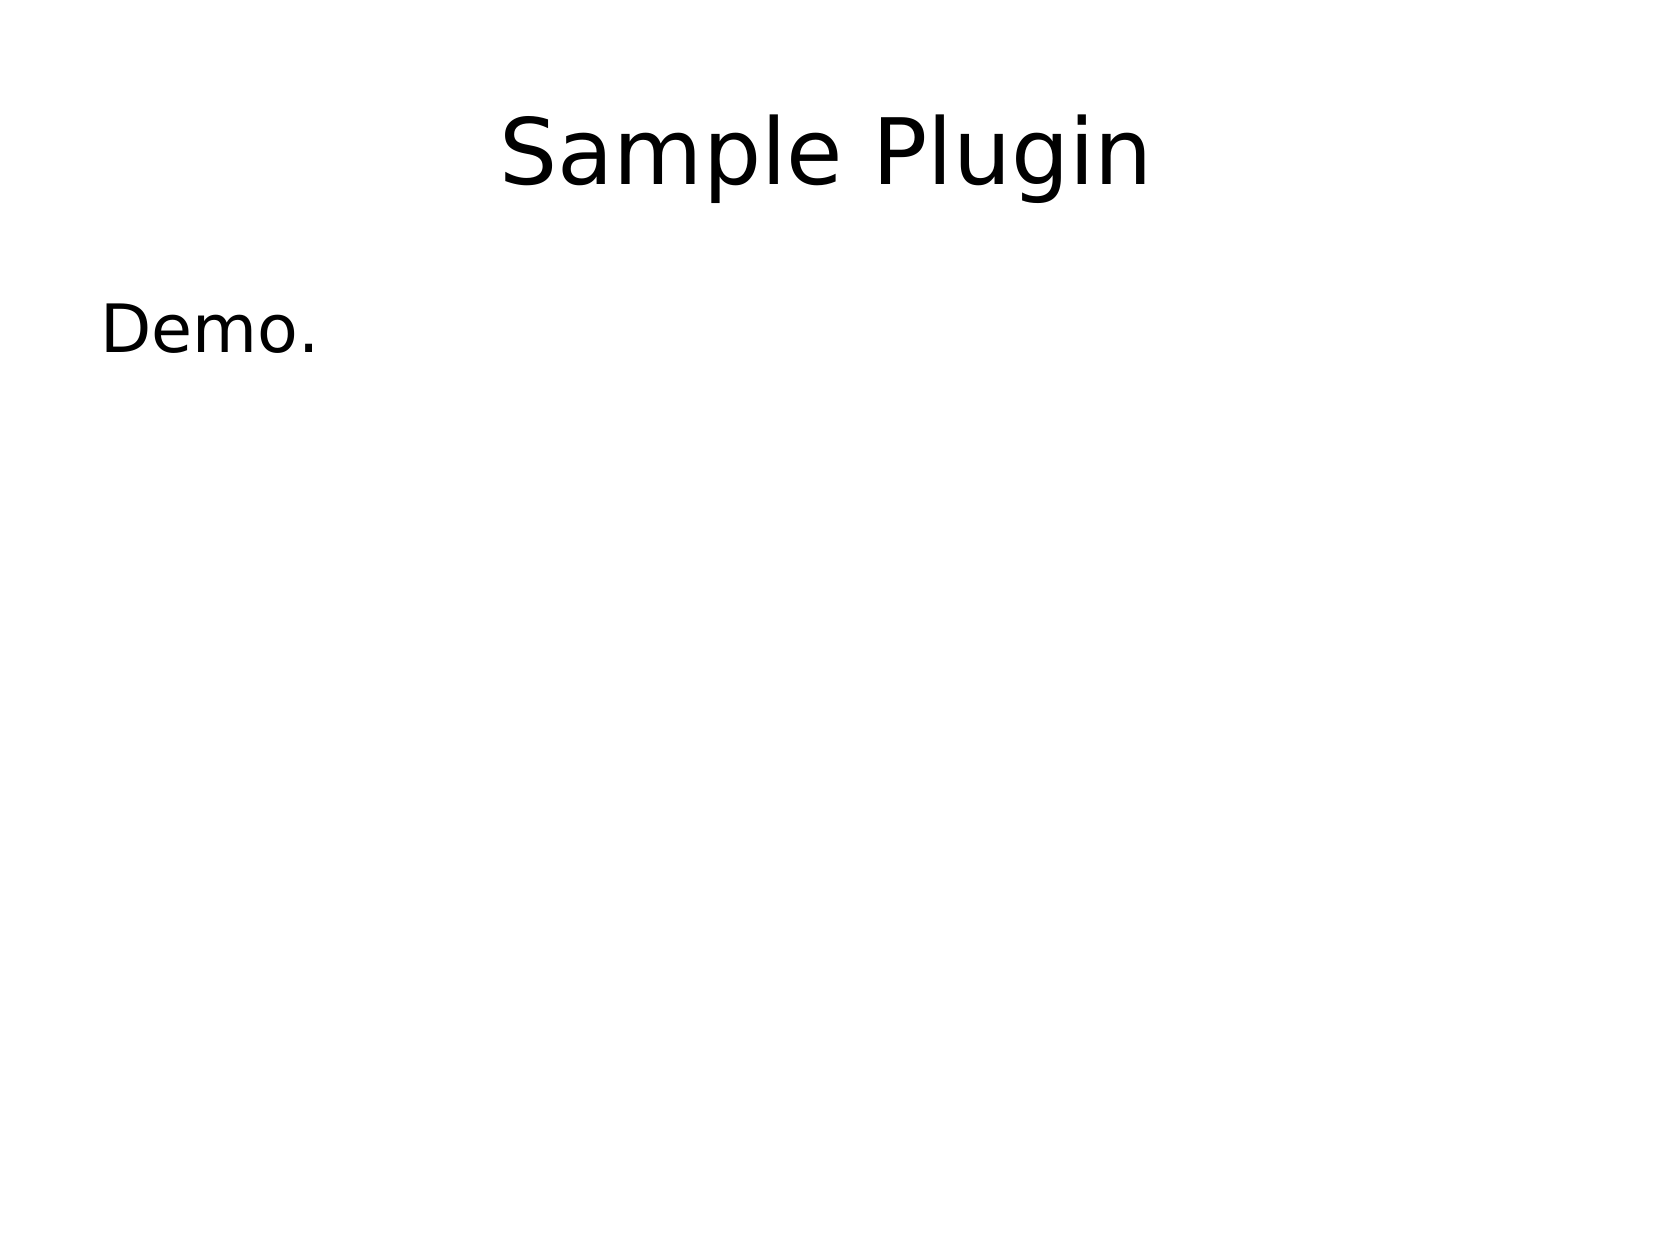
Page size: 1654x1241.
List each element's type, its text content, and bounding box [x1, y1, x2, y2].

title Sample Plugin [82, 56, 1571, 250]
list Demo. [82, 290, 1571, 1094]
